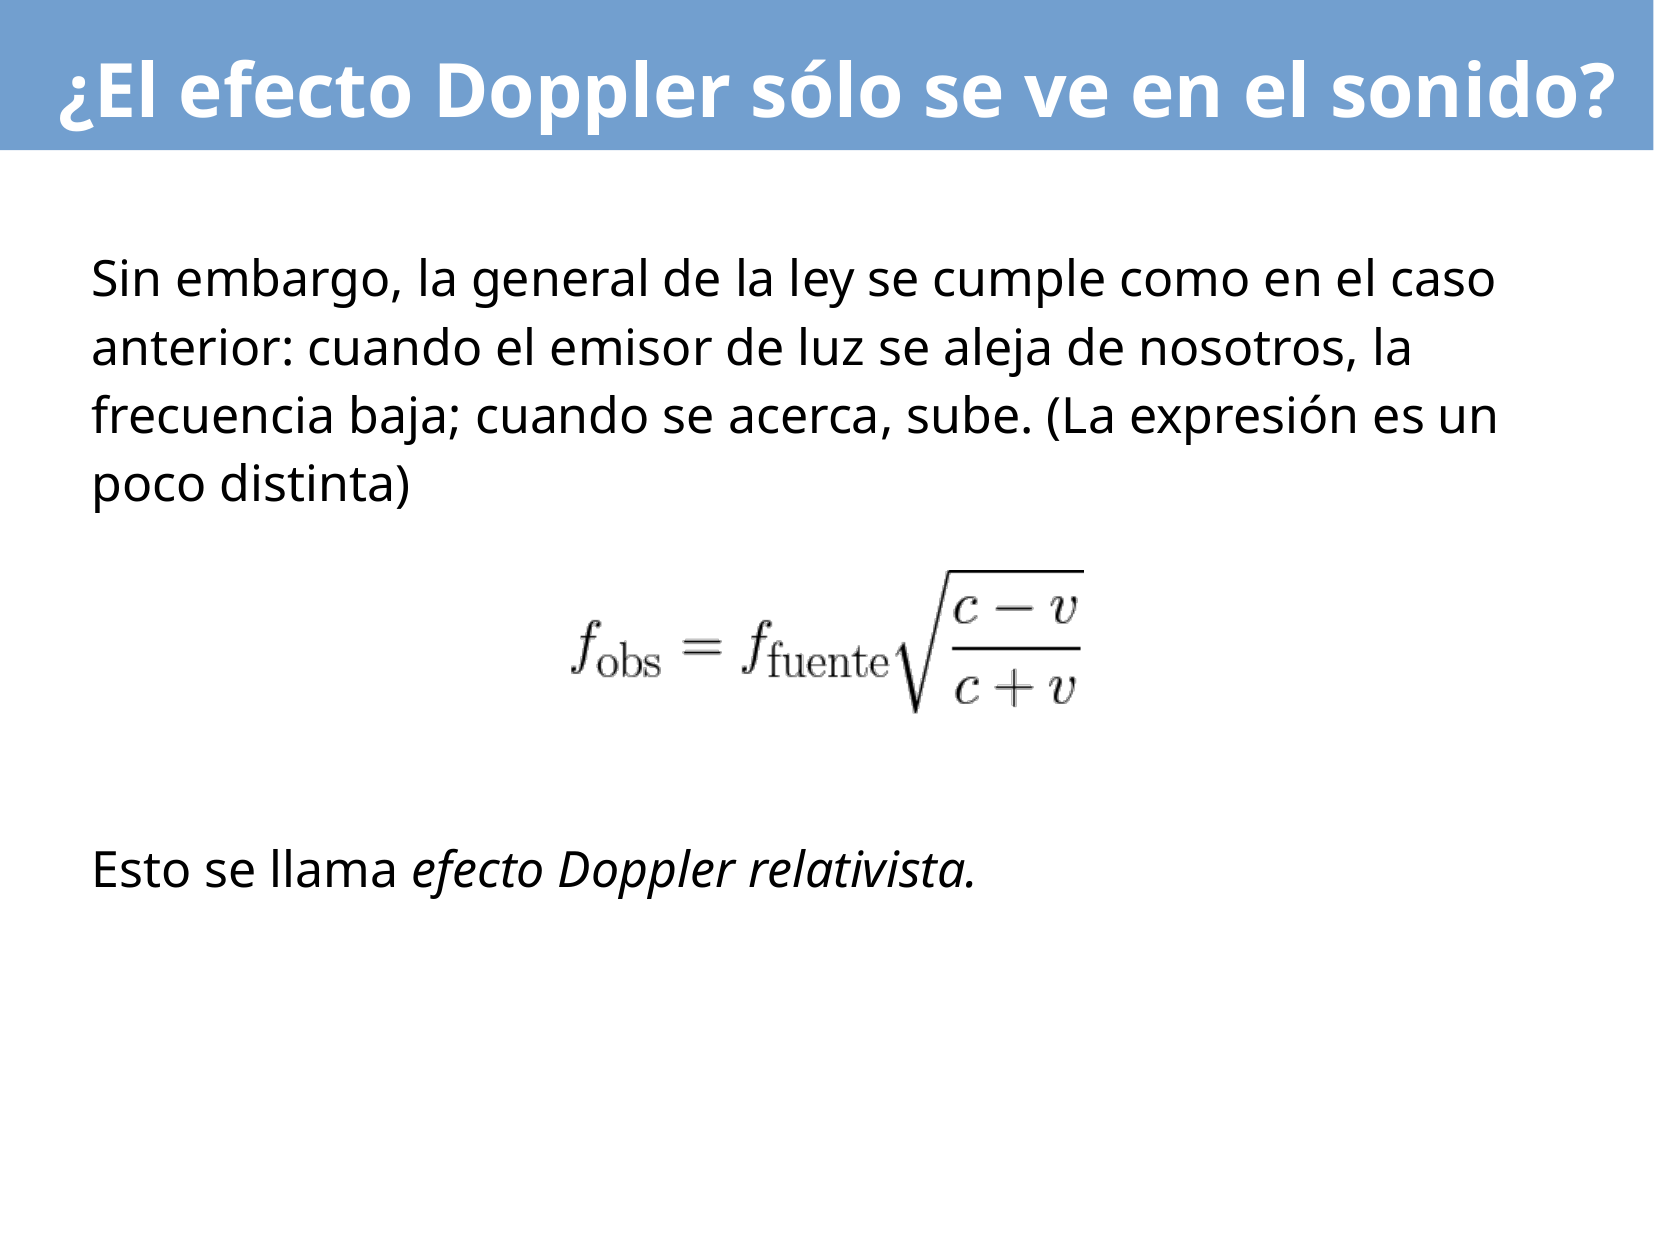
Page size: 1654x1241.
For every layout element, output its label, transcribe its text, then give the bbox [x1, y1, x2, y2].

text_box Esto se llama efecto Doppler relativista. [76, 826, 1577, 902]
picture [570, 570, 1084, 715]
text_box ¿El efecto Doppler sólo se ve en el sonido? [44, 30, 1480, 135]
text_box [0, 0, 1654, 151]
text_box Sin embargo, la general de la ley se cumple como en el caso anterior: cuando el emisor de luz se aleja de nosotros, la frecuencia baja; cuando se acerca, sube. (La expresión es un poco distinta) [76, 236, 1577, 431]
